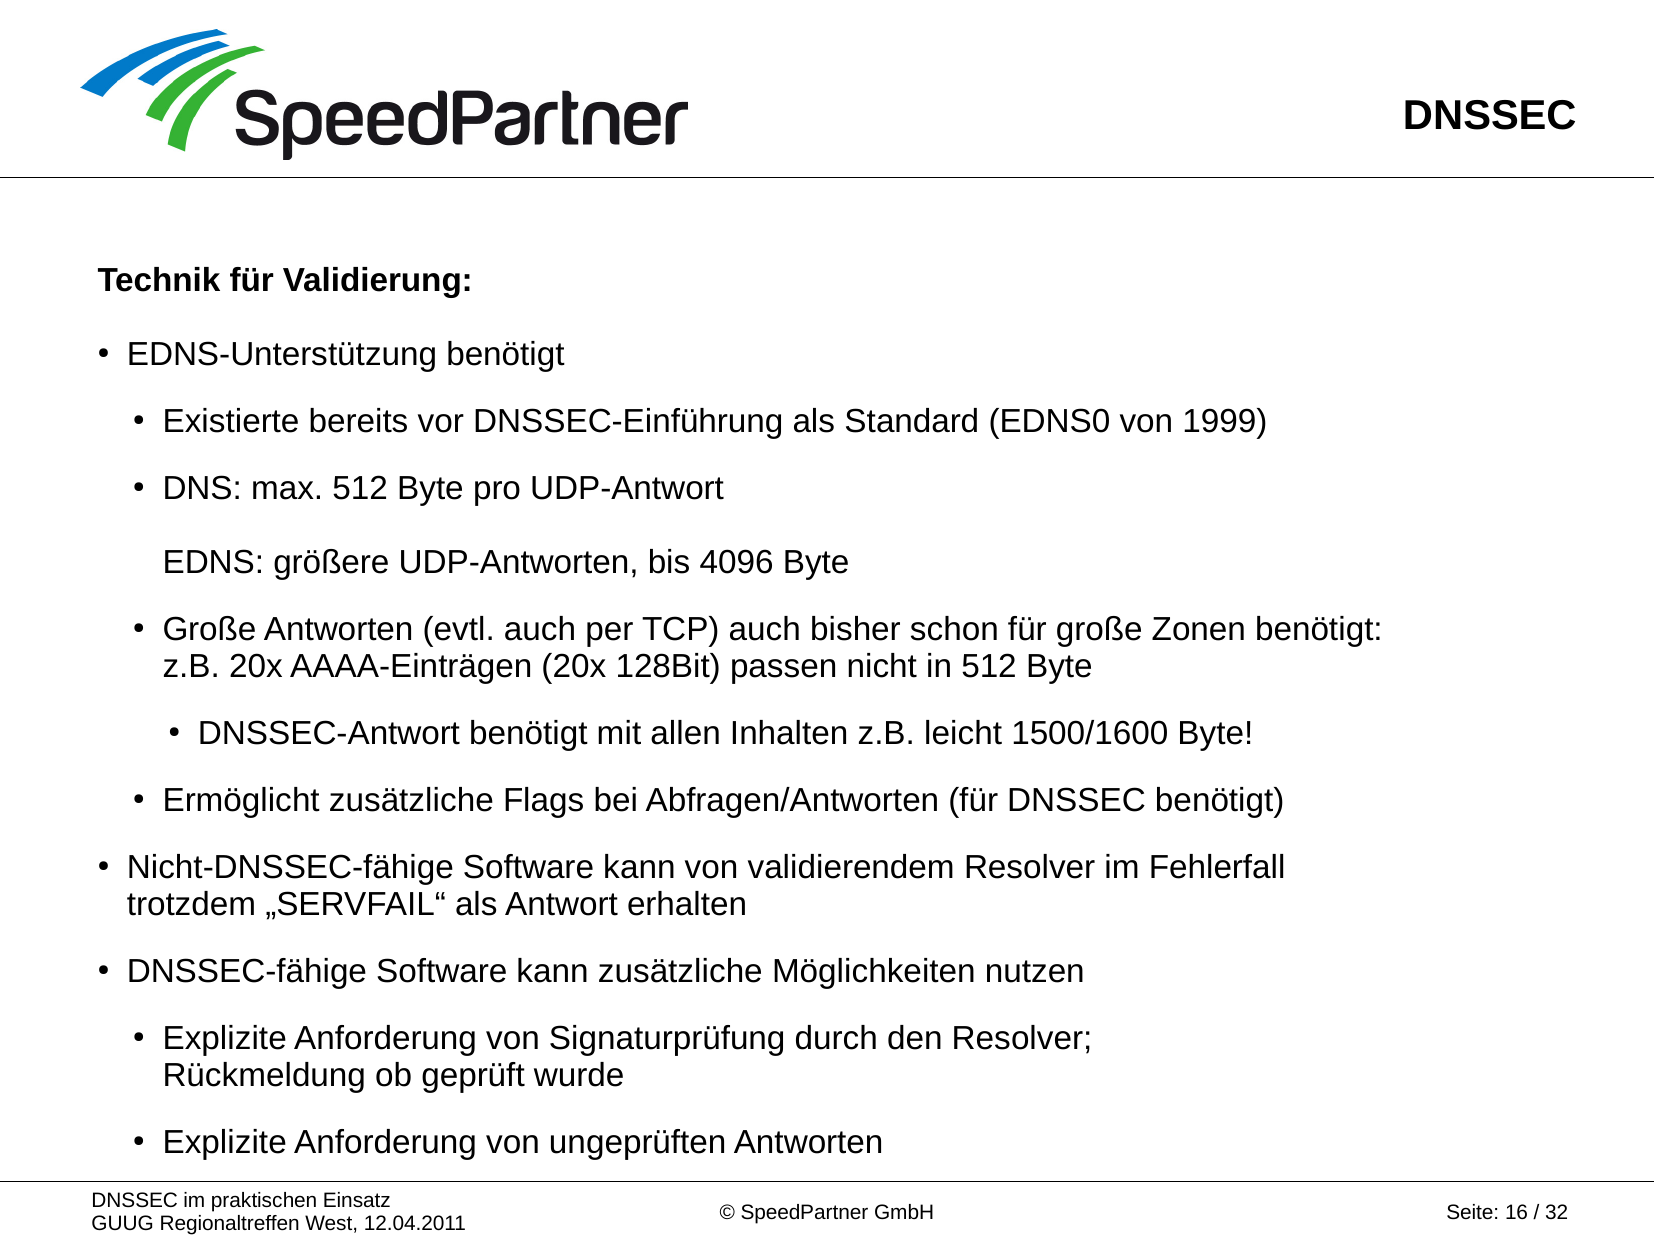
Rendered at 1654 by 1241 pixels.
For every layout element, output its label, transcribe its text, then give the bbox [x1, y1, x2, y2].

picture [80, 29, 688, 160]
title DNSSEC [590, 70, 1577, 160]
text_box Technik für Validierung: EDNS-Unterstützung benötigt Existierte bereits vor DNSSEC-Einführung als Standard (EDNS0 von 1999) DNS: max. 512 Byte pro UDP-Antwort EDNS: größere UDP-Antworten, bis 4096 Byte Große Antworten (evtl. auch per TCP) auch bisher schon für große Zonen benötigt: z.B. 20x AAAA-Einträgen (20x 128Bit) passen nicht in 512 Byte DNSSEC-Antwort benötigt mit allen Inhalten z.B. leicht 1500/1600 Byte! Ermöglicht zusätzliche Flags bei Abfragen/Antworten (für DNSSEC benötigt) Nicht-DNSSEC-fähige Software kann von validierendem Resolver im Fehlerfall trotzdem „SERVFAIL“ als Antwort erhalten DNSSEC-fähige Software kann zusätzliche Möglichkeiten nutzen Explizite Anforderung von Signaturprüfung durch den Resolver; Rückmeldung ob geprüft wurde Explizite Anforderung von ungeprüften Antworten [82, 253, 1565, 1169]
